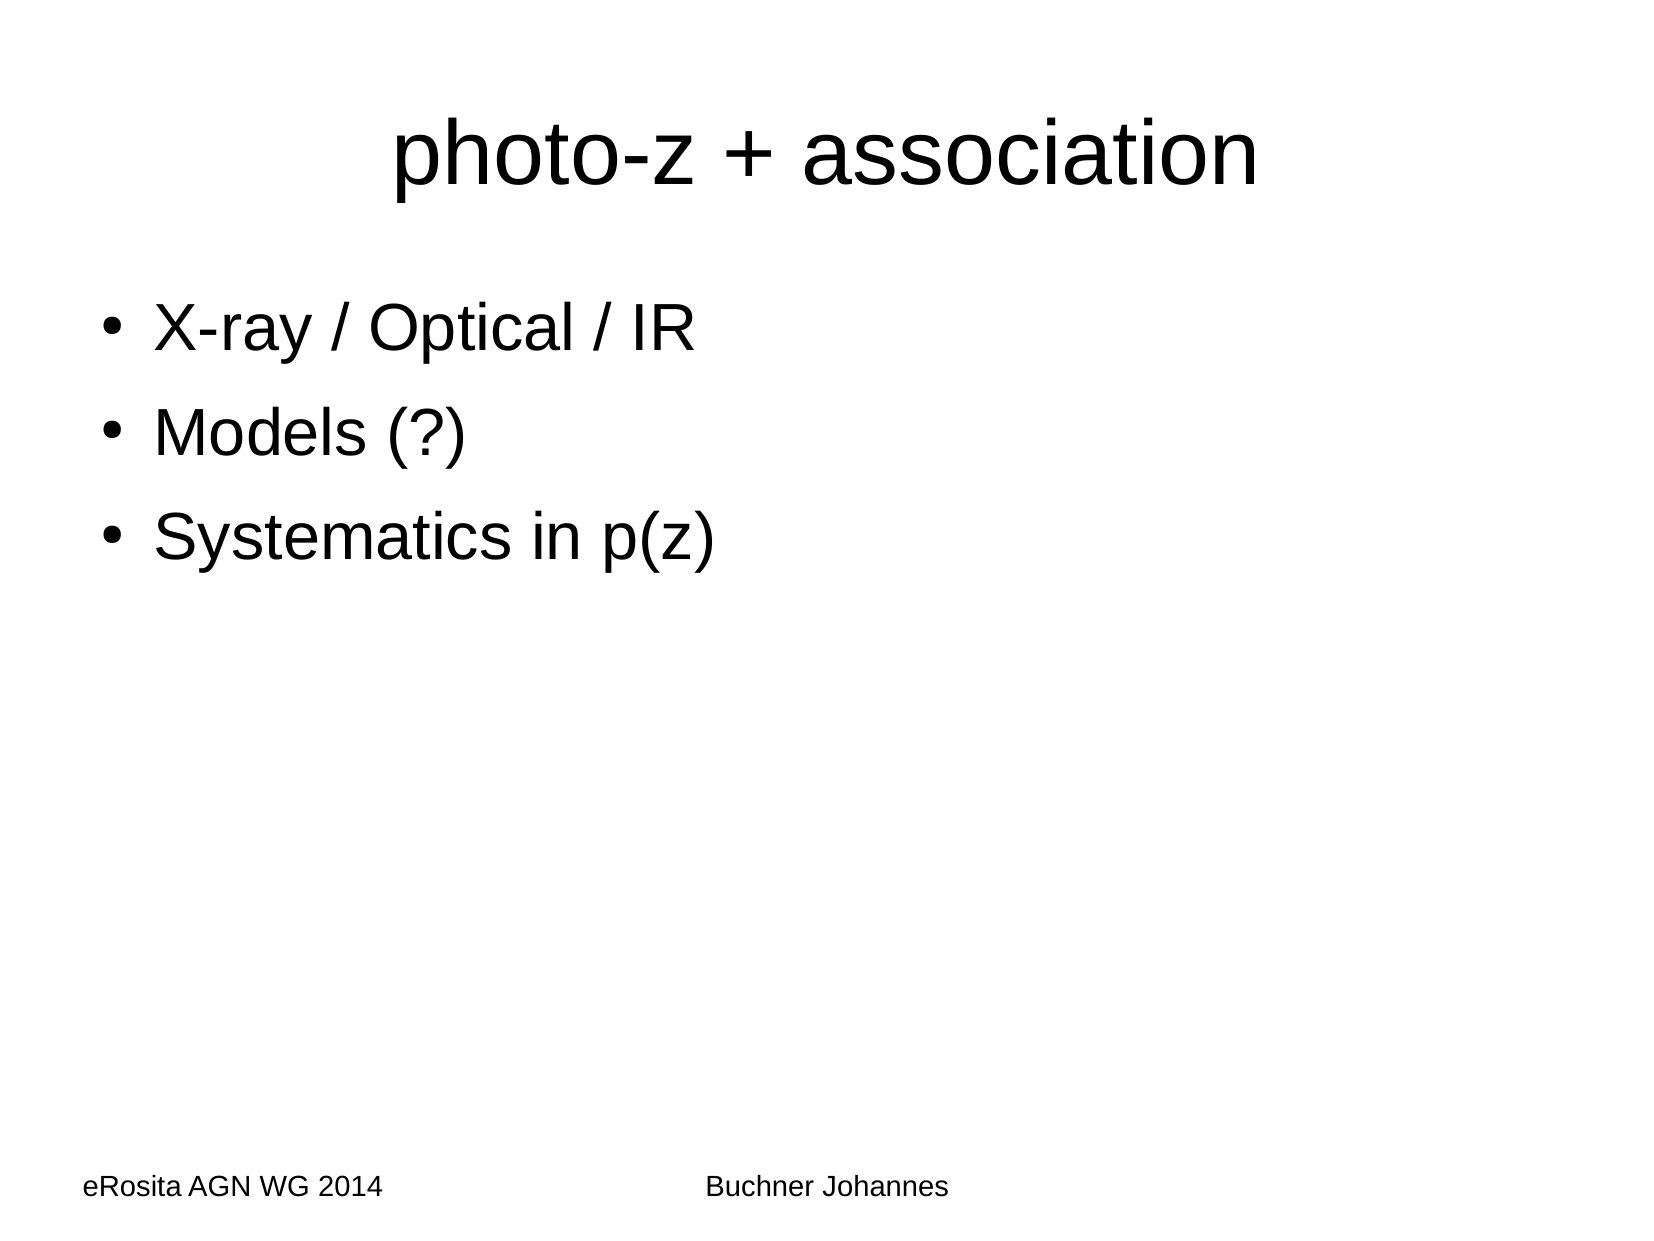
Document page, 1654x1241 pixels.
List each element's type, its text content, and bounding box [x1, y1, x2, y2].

title photo-z + association [82, 49, 1571, 257]
list X-ray / Optical / IR Models (?) Systematics in p(z) [82, 290, 1571, 1010]
